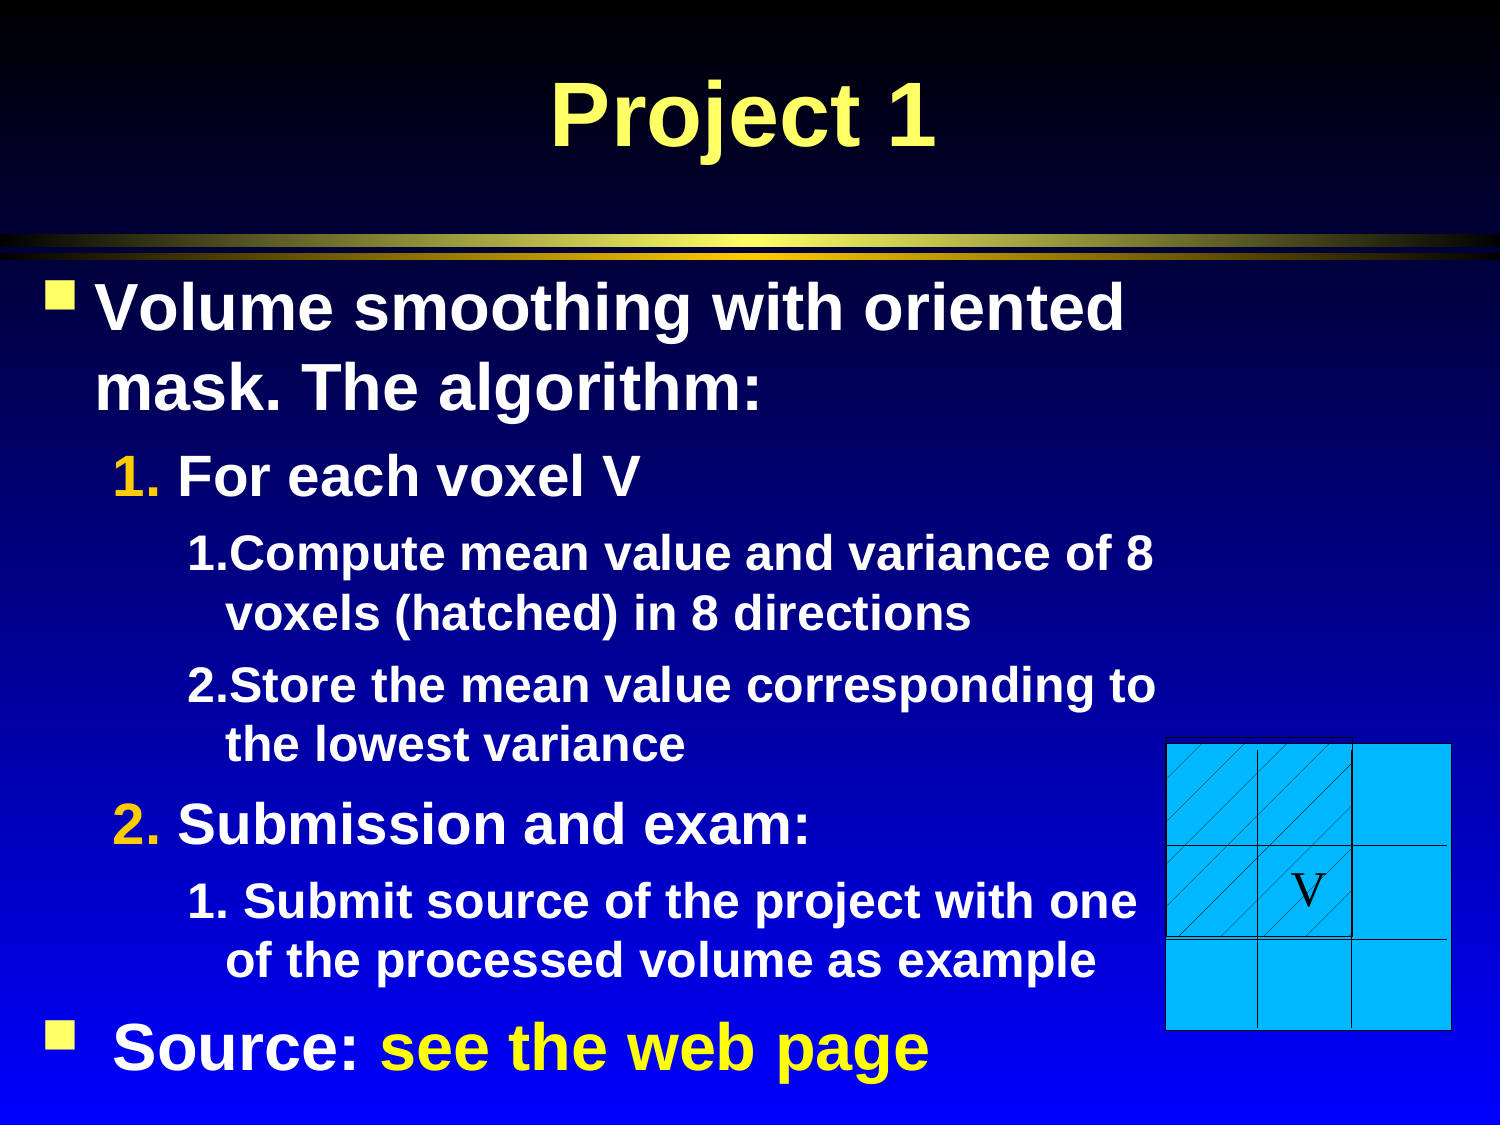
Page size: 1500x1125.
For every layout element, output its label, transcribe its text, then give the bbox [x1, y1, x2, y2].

list Volume smoothing with oriented mask. The algorithm: For each voxel V Compute mean value and variance of 8 voxels (hatched) in 8 directions Store the mean value corresponding to the lowest variance Submission and exam: Submit source of the project with one of the processed volume as example Source: see the web page [37, 264, 1184, 1088]
title Project 1 [99, 0, 1388, 226]
text_box [1258, 846, 1351, 937]
text_box V [1165, 743, 1452, 1031]
text_box [1166, 846, 1257, 937]
text_box [1166, 737, 1353, 845]
